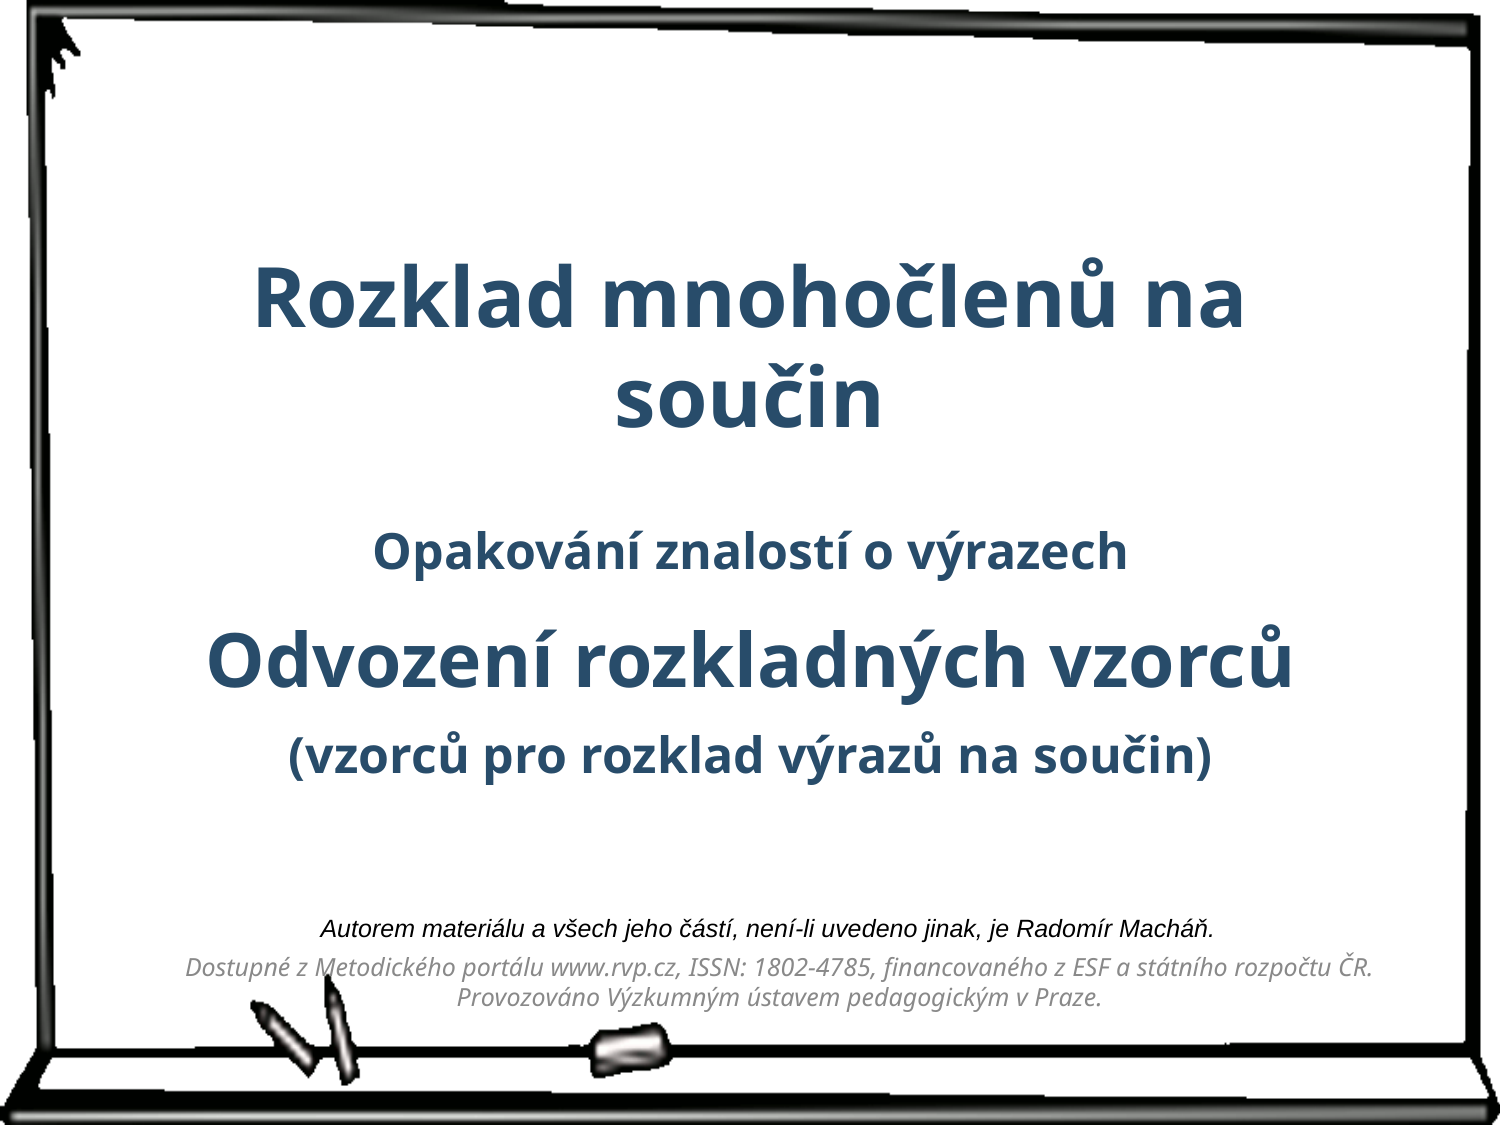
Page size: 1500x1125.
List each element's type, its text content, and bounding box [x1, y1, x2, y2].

text_box Autorem materiálu a všech jeho částí, není-li uvedeno jinak, je Radomír Macháň. [305, 904, 1233, 951]
text_box Opakování znalostí o výrazech Odvození rozkladných vzorců (vzorců pro rozklad výrazů na součin) [88, 503, 1414, 811]
picture [0, 0, 1500, 1125]
title Rozklad mnohočlenů na součin [106, 237, 1394, 451]
